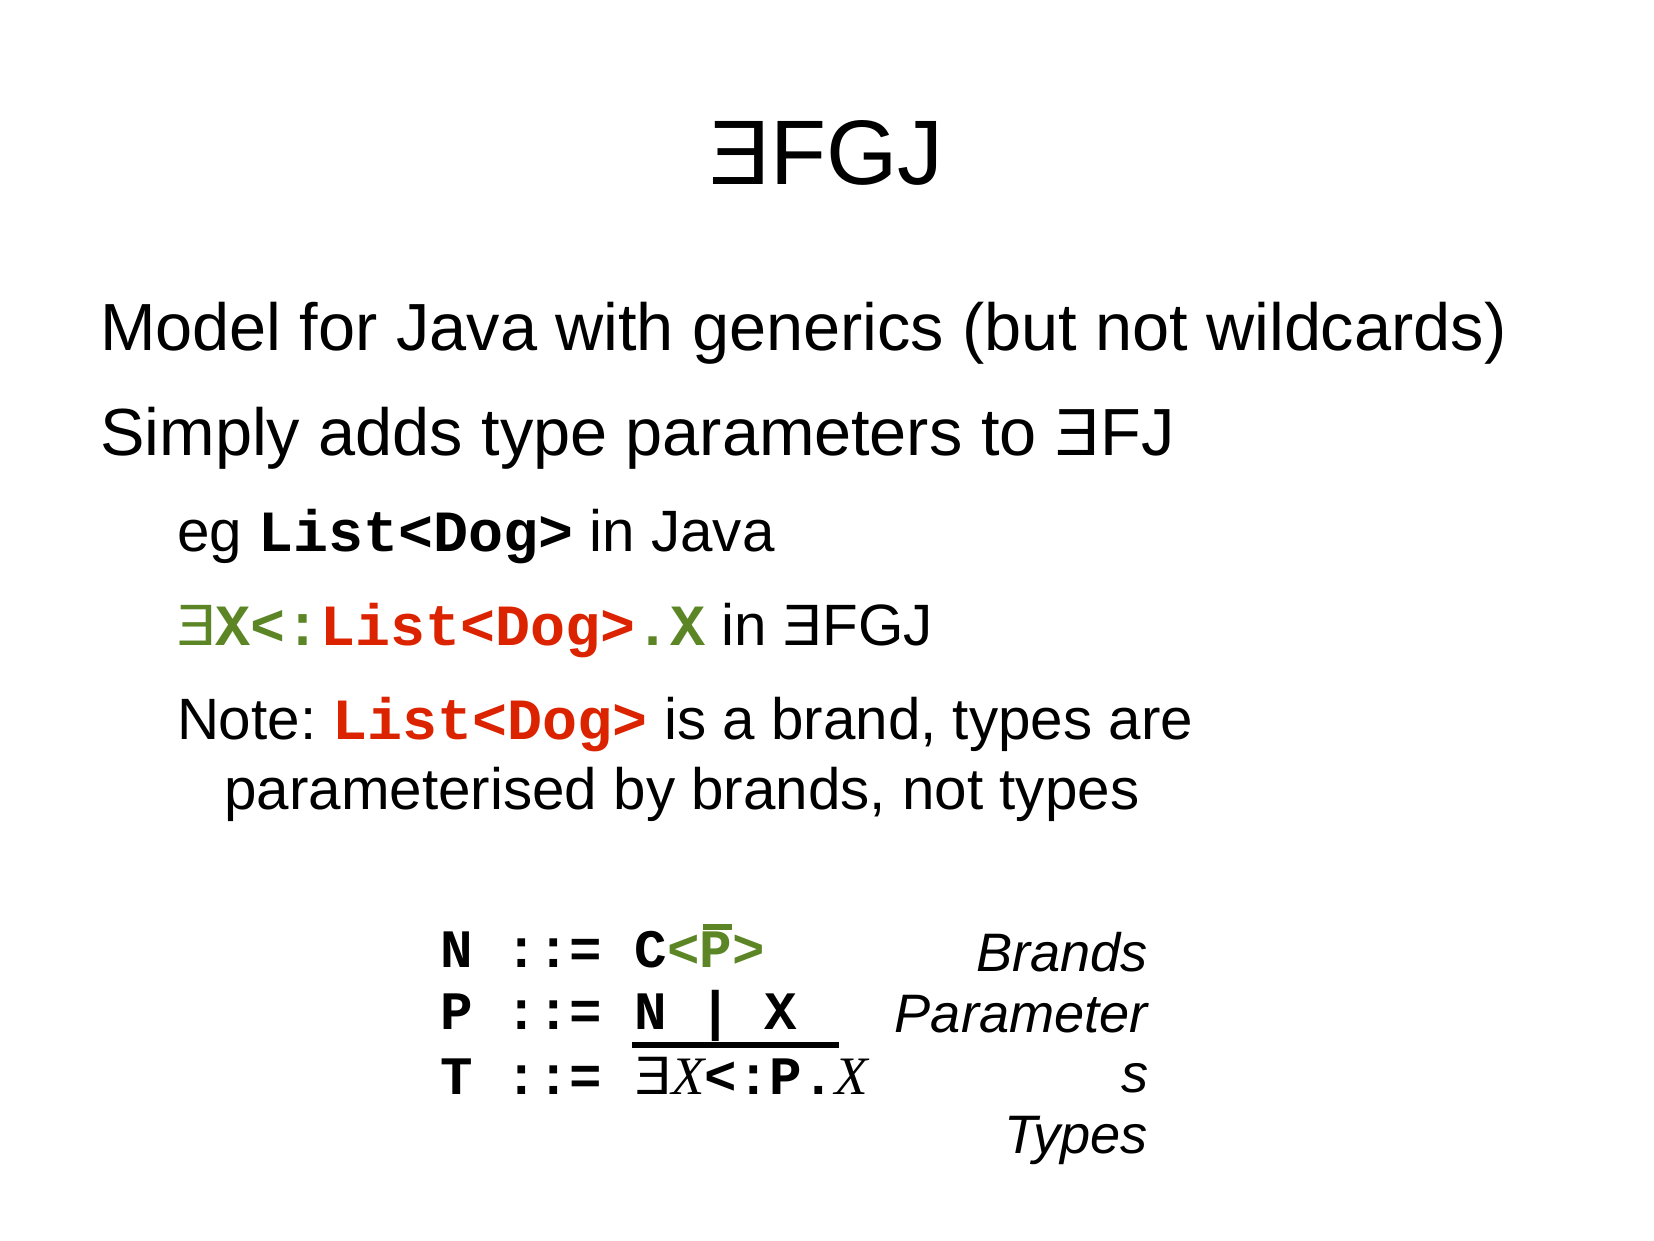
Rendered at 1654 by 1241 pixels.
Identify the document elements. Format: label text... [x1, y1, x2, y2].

text_box N ::= C<P> P ::= N | X T ::= ƎX<:P.X [425, 915, 883, 1119]
list Model for Java with generics (but not wildcards) Simply adds type parameters to ƎFJ eg List<Dog> in Java ƎX<:List<Dog>.X in ƎFGJ Note: List<Dog> is a brand, types are parameterised by brands, not types [82, 290, 1571, 1094]
title ƎFGJ [82, 56, 1571, 250]
text_box Brands Parameters Types [879, 915, 1190, 1111]
